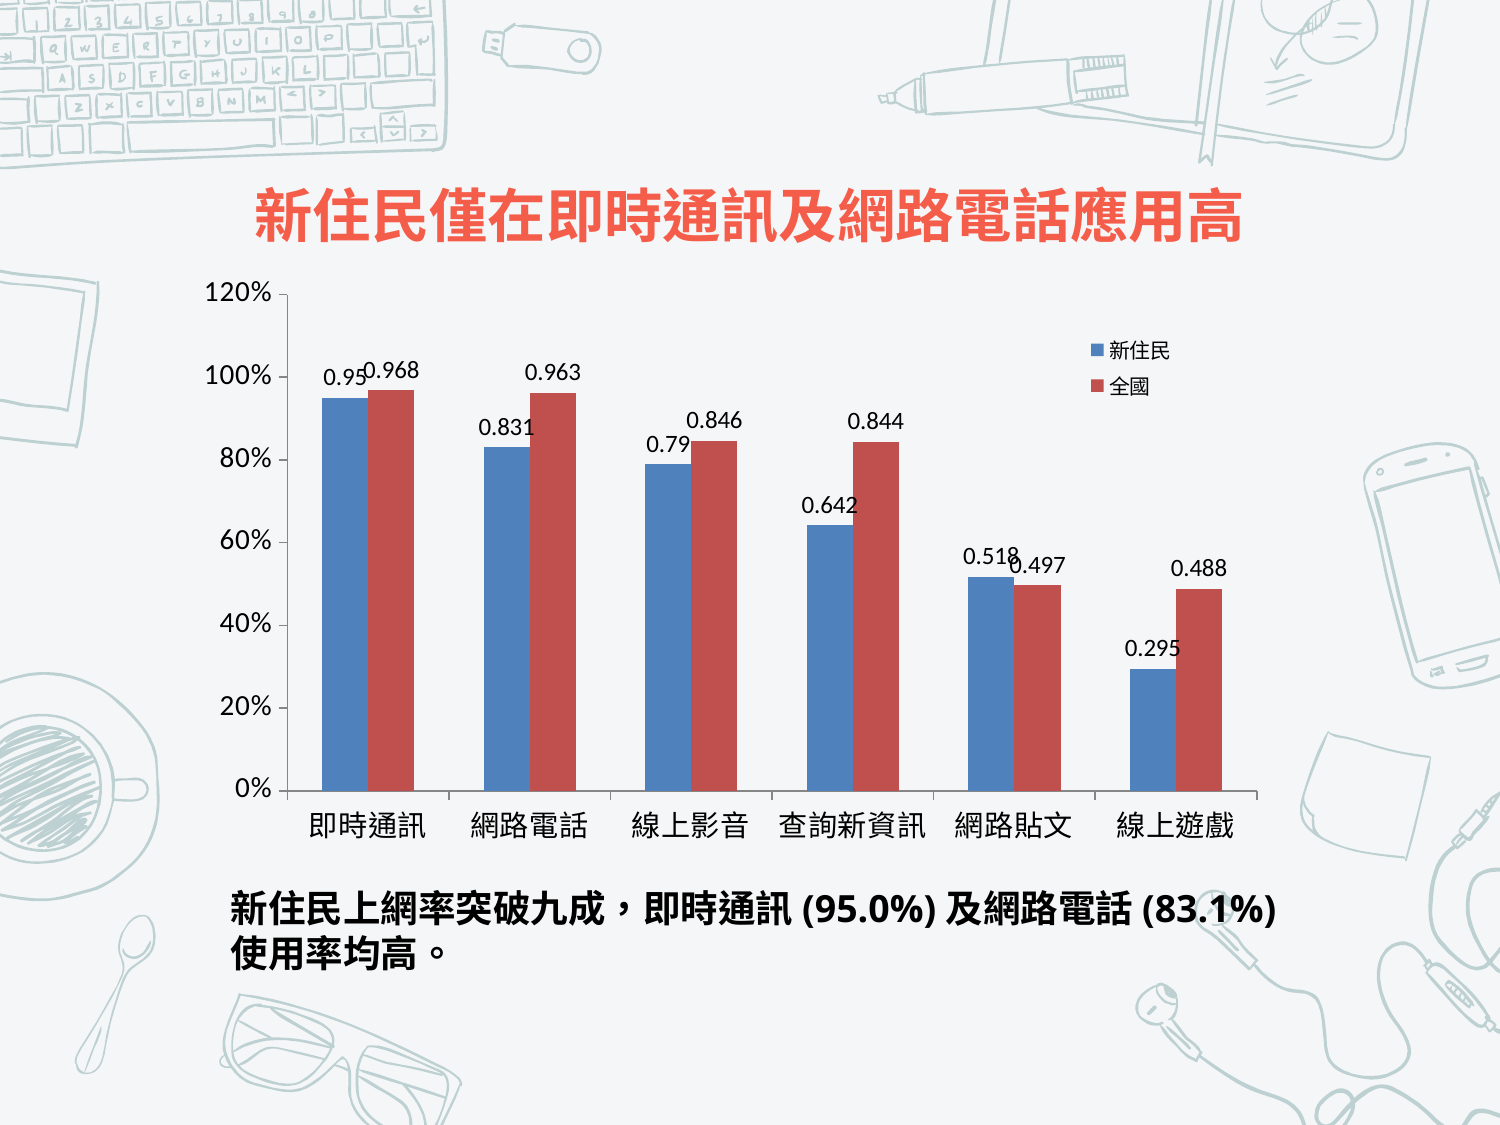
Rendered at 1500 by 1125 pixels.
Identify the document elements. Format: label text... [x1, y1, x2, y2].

chart [194, 267, 1282, 878]
title 新住民僅在即時通訊及網路電話應用高 [185, 136, 1315, 264]
list 新住民上網率突破九成，即時通訊(95.0%)及網路電話(83.1%)使用率均高。 [194, 869, 1324, 1000]
